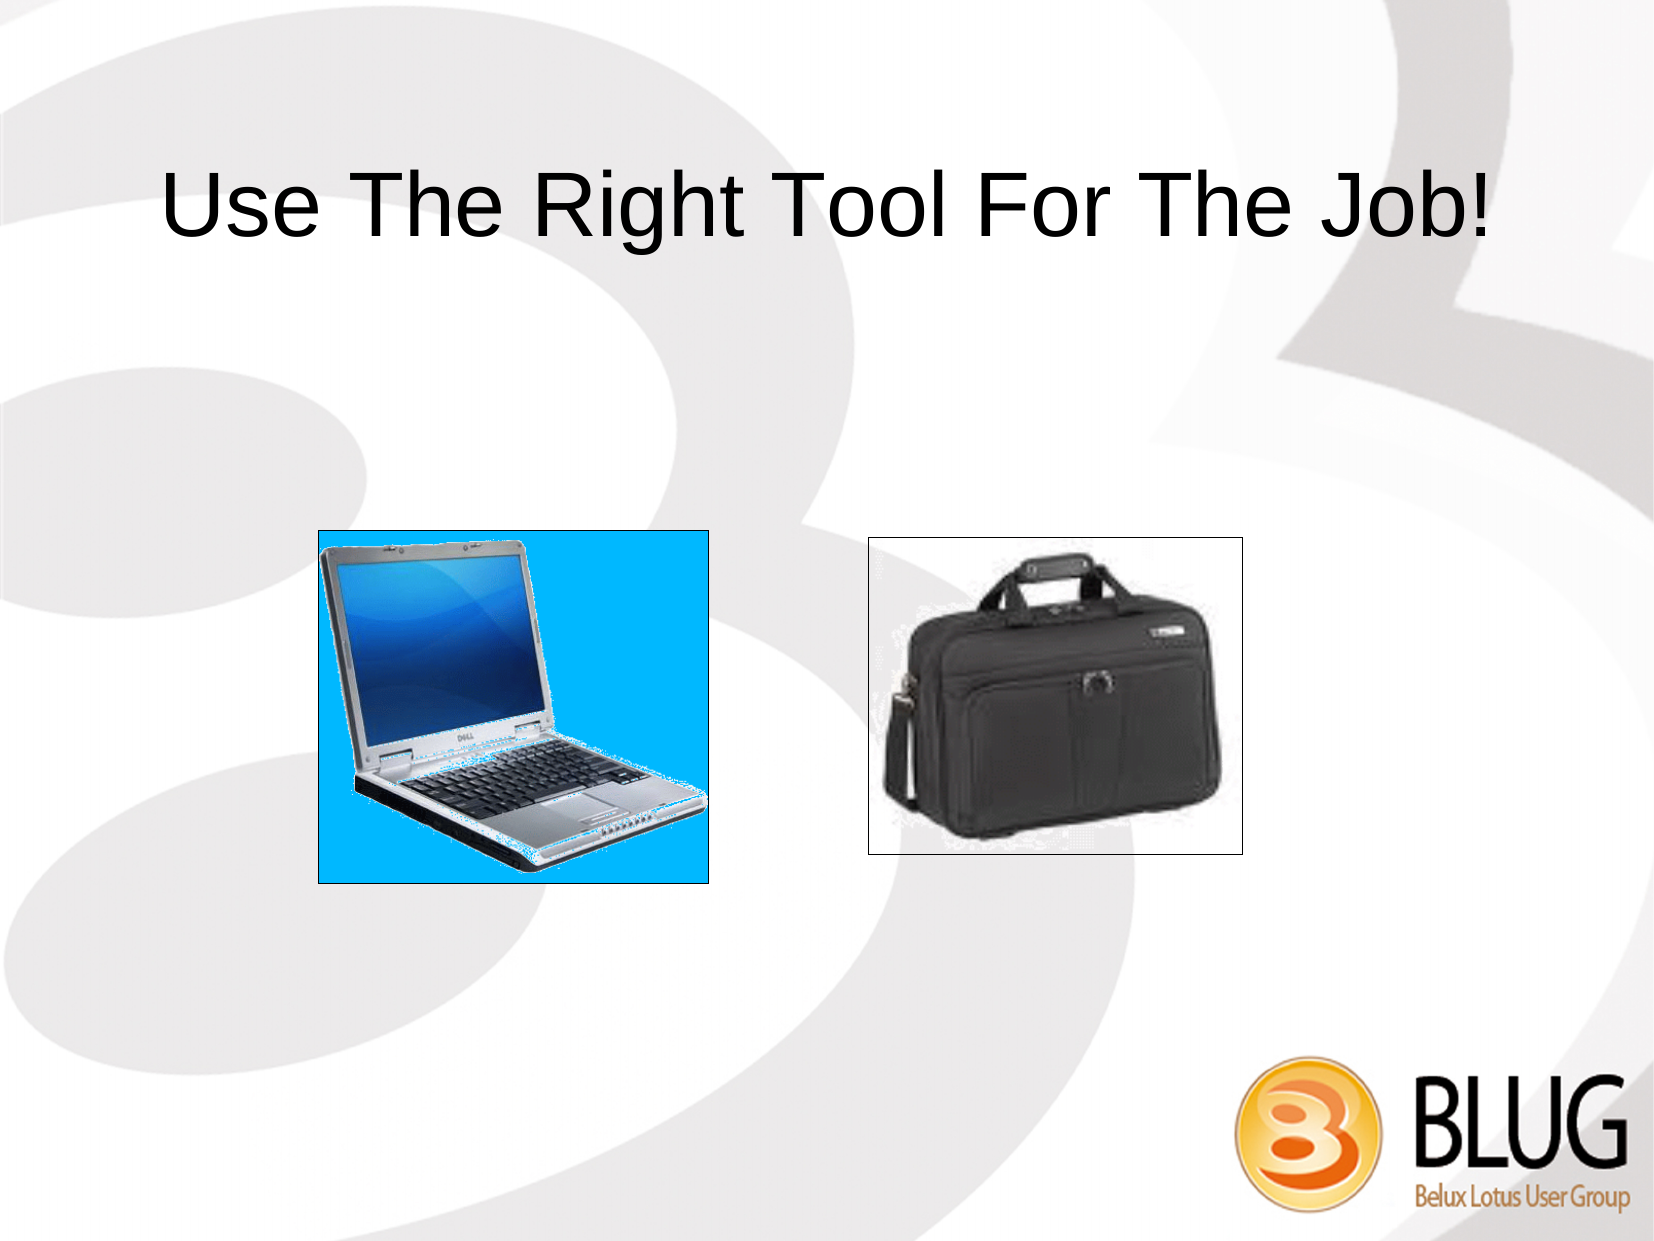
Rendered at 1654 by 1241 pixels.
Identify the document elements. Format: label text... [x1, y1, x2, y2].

title Use The Right Tool For The Job! [121, 102, 1534, 310]
picture [0, 0, 1654, 1241]
